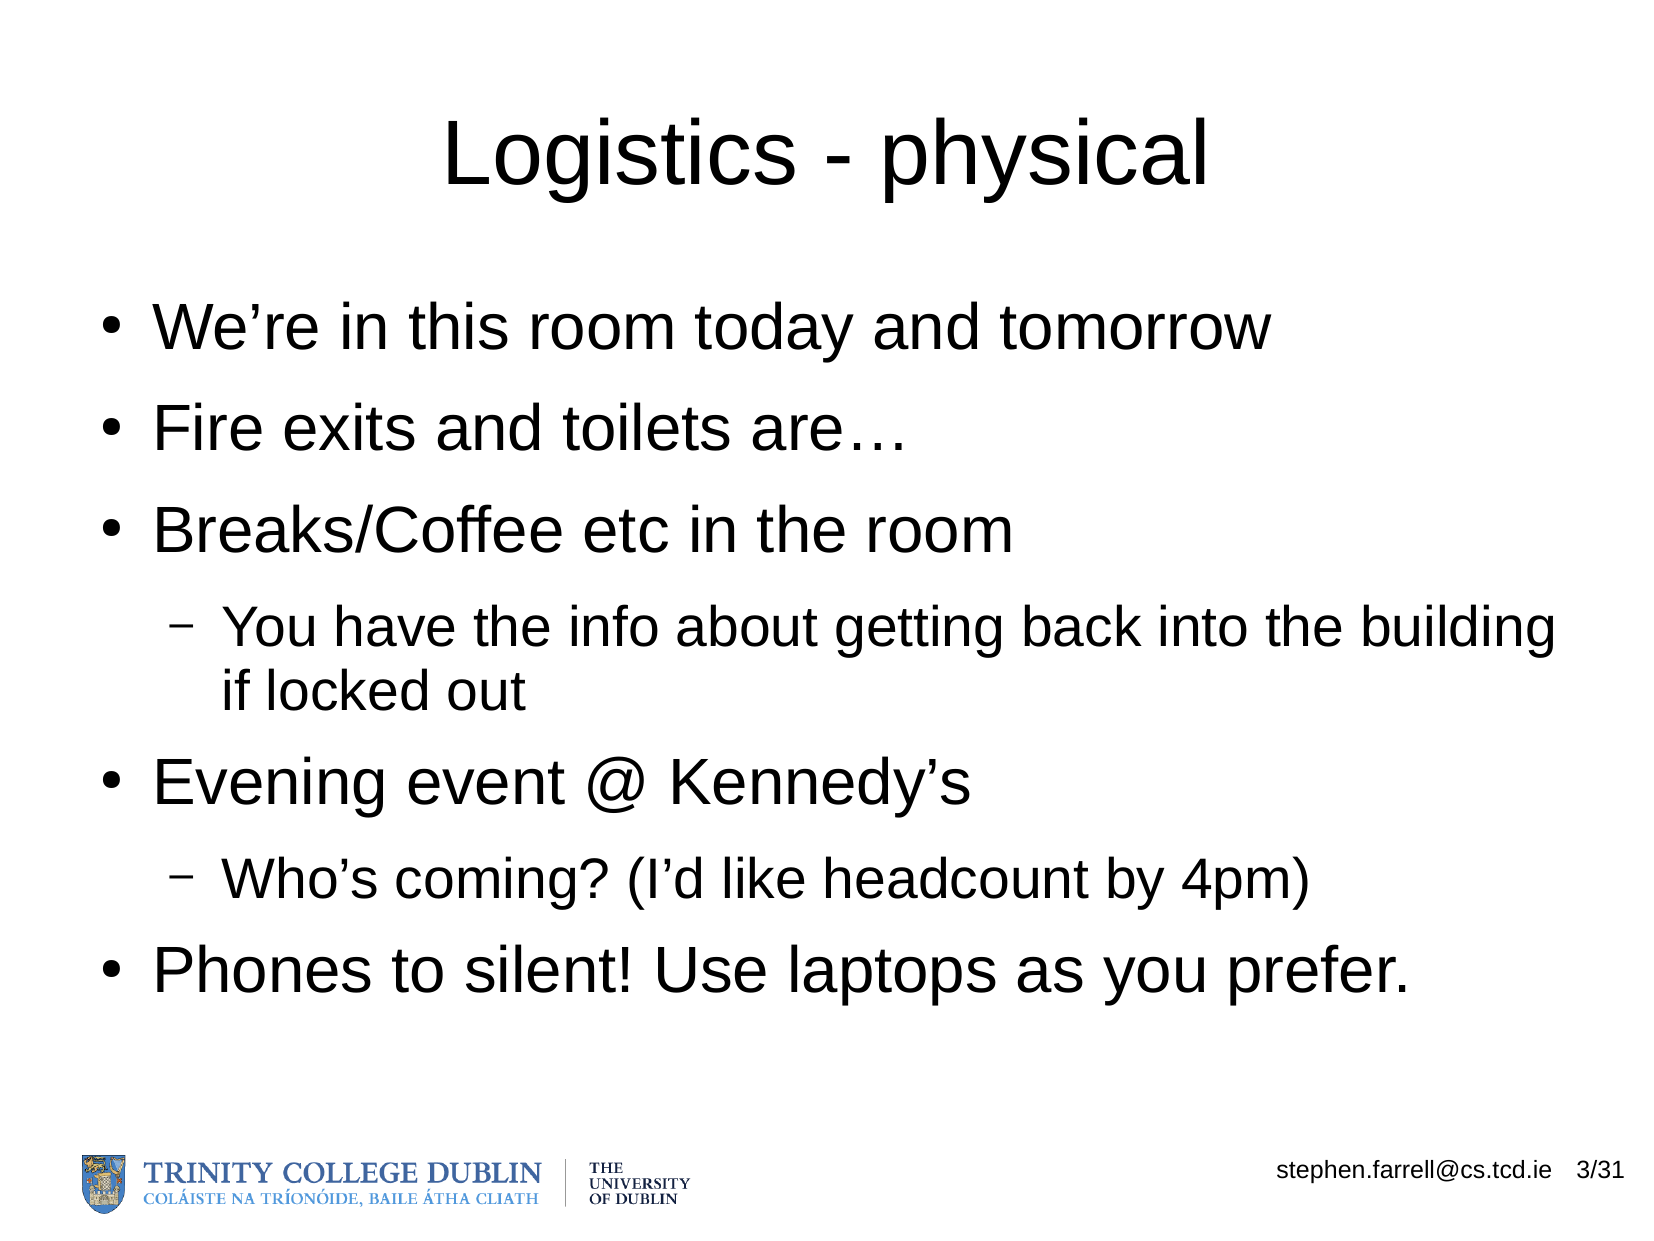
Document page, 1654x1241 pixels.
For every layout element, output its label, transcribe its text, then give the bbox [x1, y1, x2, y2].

list We’re in this room today and tomorrow Fire exits and toilets are… Breaks/Coffee etc in the room You have the info about getting back into the building if locked out Evening event @ Kennedy’s Who’s coming? (I’d like headcount by 4pm) Phones to silent! Use laptops as you prefer. [82, 290, 1571, 1010]
title Logistics - physical [82, 49, 1571, 257]
picture [82, 1155, 694, 1214]
